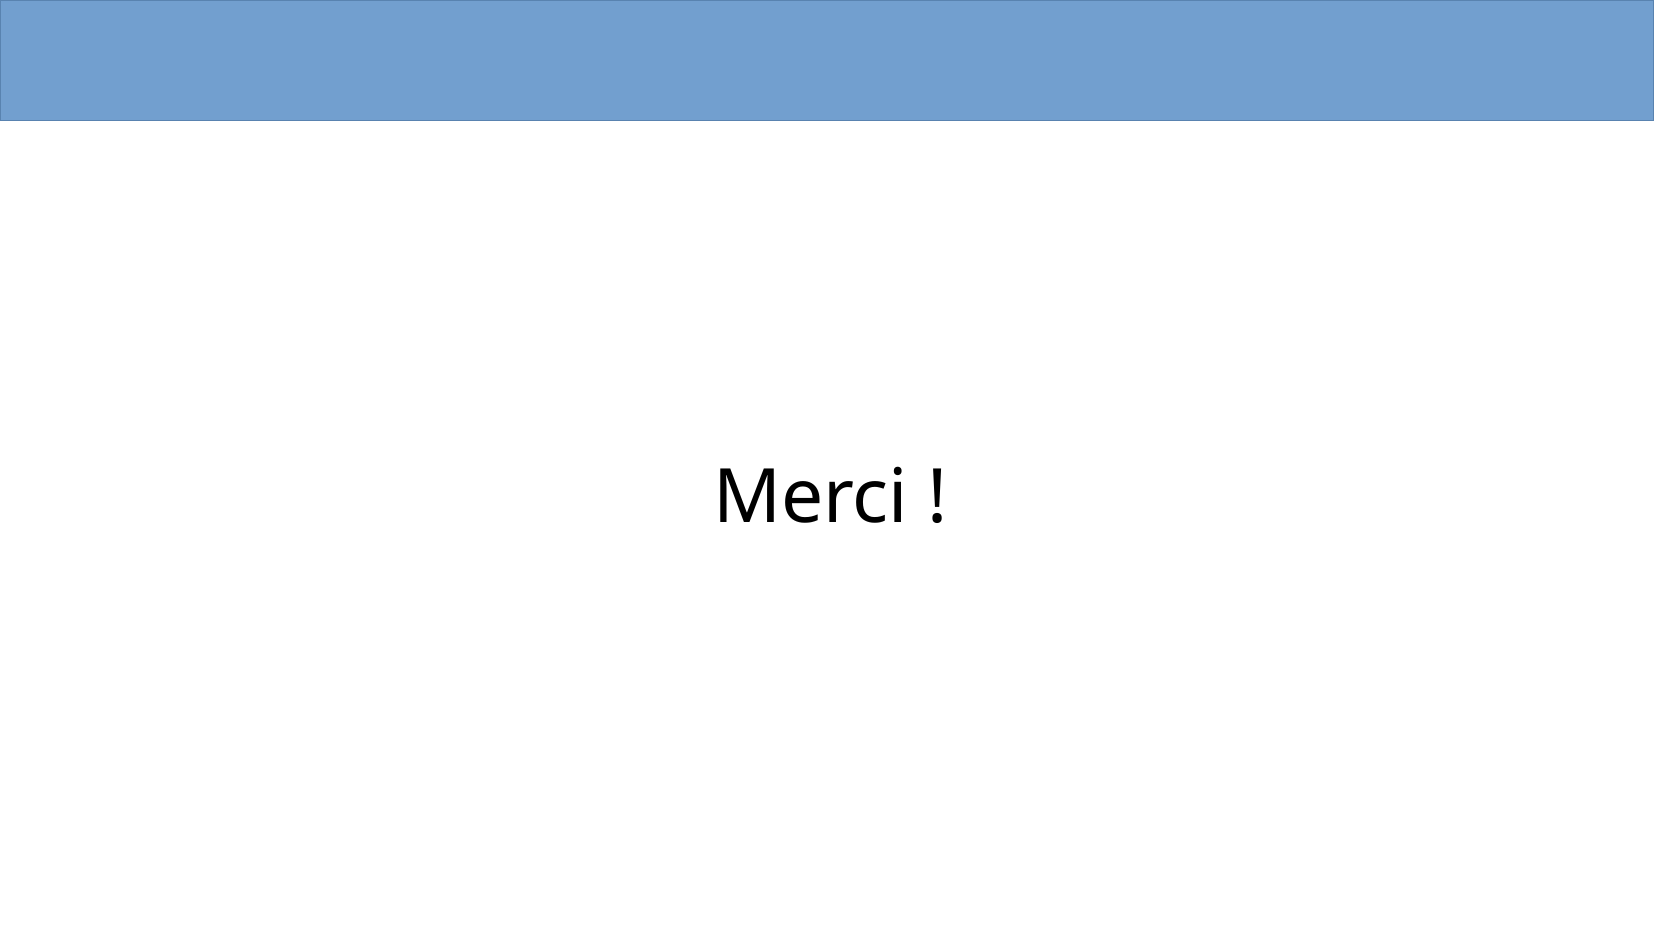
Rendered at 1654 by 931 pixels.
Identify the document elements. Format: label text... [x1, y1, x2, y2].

text_box Merci ! [698, 434, 975, 618]
